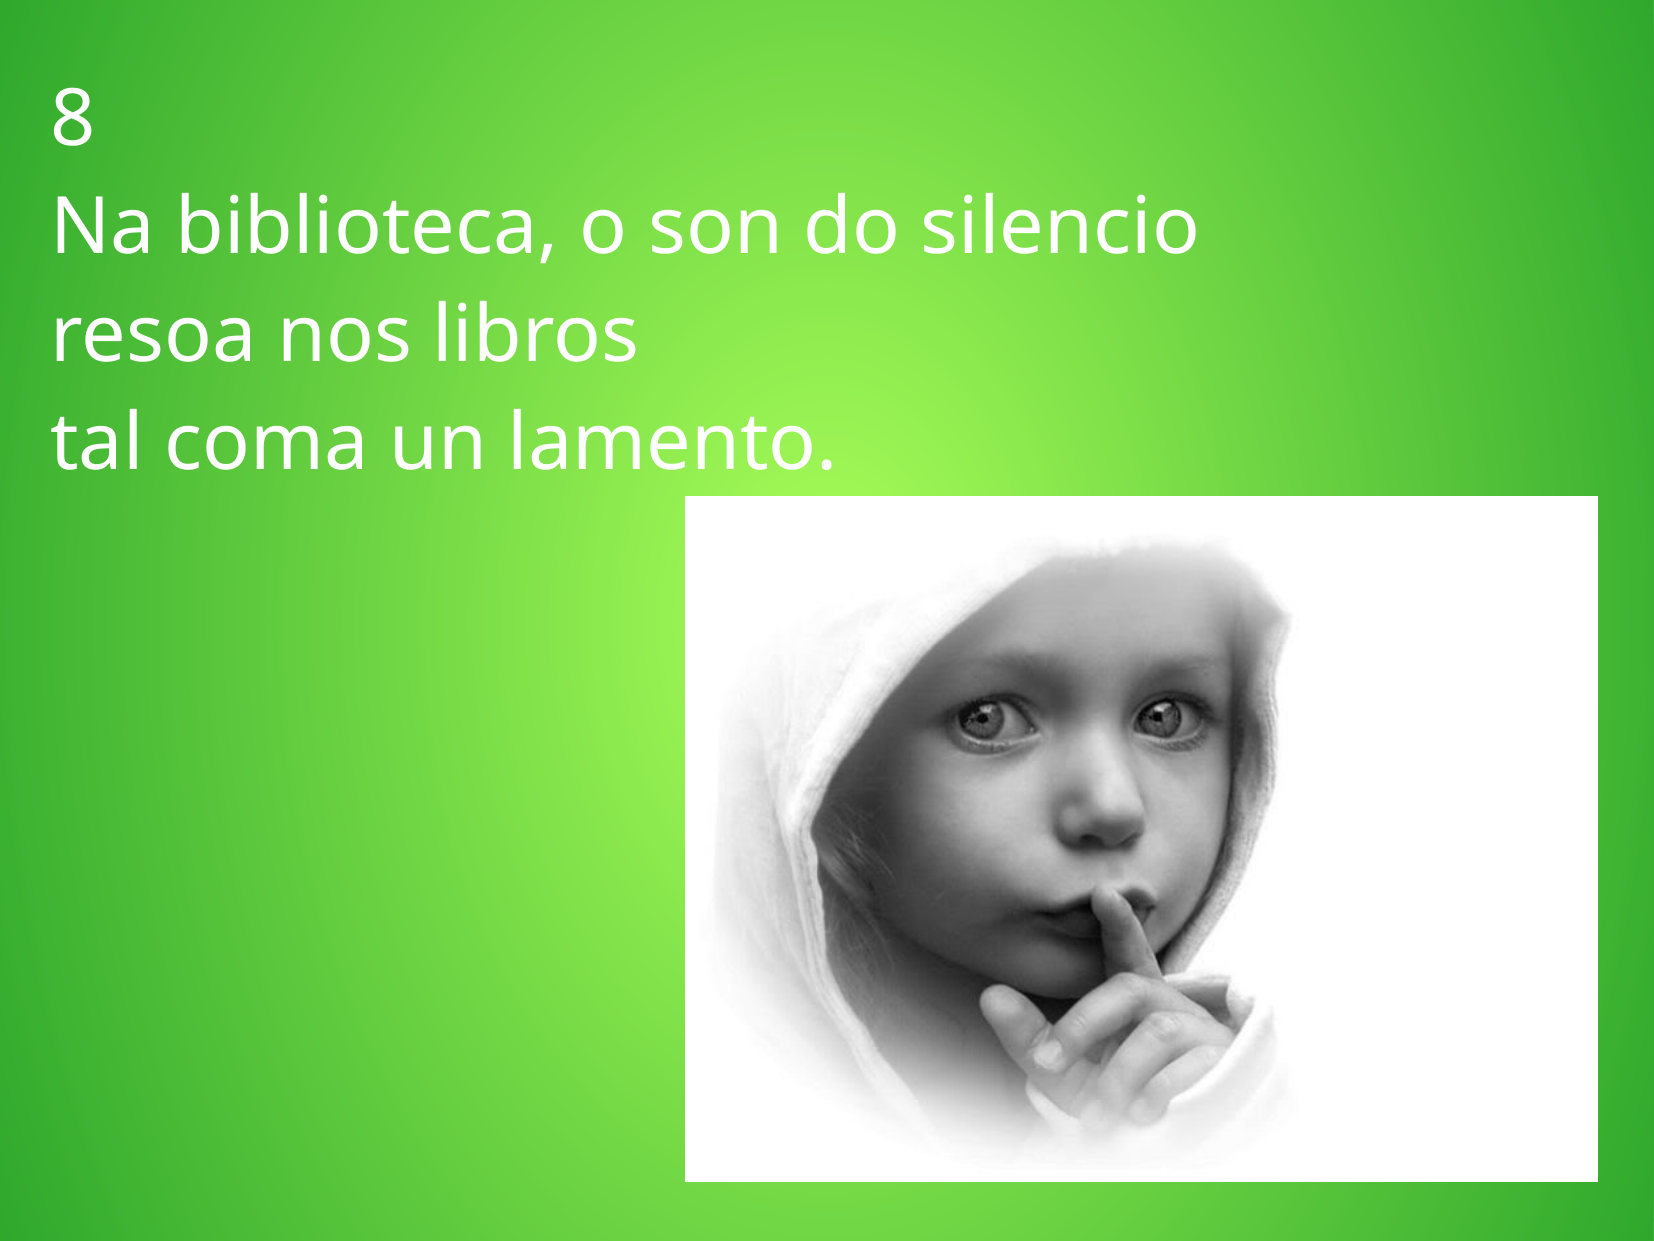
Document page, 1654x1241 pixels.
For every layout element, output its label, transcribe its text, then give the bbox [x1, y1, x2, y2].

text_box 8 Na biblioteca, o son do silencio resoa nos libros tal coma un lamento. [35, 53, 1654, 509]
picture [685, 496, 1598, 1182]
